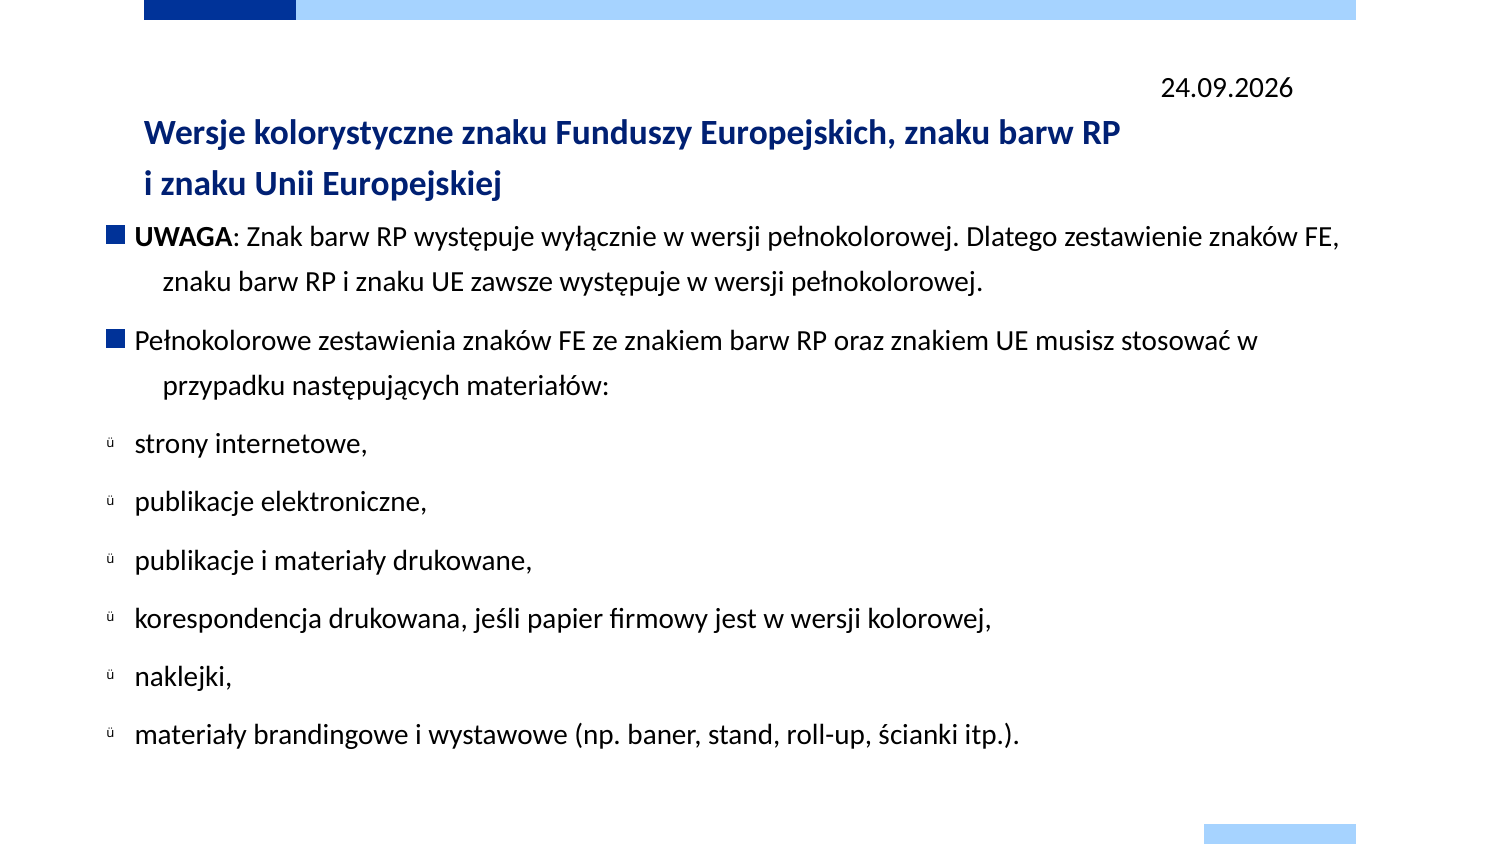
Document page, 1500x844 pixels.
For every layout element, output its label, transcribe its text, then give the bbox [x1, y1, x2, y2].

title Wersje kolorystyczne znaku Funduszy Europejskich, znaku barw RP i znaku Unii Europejskiej [143, 100, 1357, 206]
list UWAGA: Znak barw RP występuje wyłącznie w wersji pełnokolorowej. Dlatego zestawienie znaków FE, znaku barw RP i znaku UE zawsze występuje w wersji pełnokolorowej. Pełnokolorowe zestawienia znaków FE ze znakiem barw RP oraz znakiem UE musisz stosować w przypadku następujących materiałów: strony internetowe, publikacje elektroniczne, publikacje i materiały drukowane, korespondencja drukowana, jeśli papier firmowy jest w wersji kolorowej, naklejki, materiały brandingowe i wystawowe (np. baner, stand, roll-up, ścianki itp.). [106, 206, 1357, 784]
text_box 02.07.2024 [1145, 60, 1347, 102]
